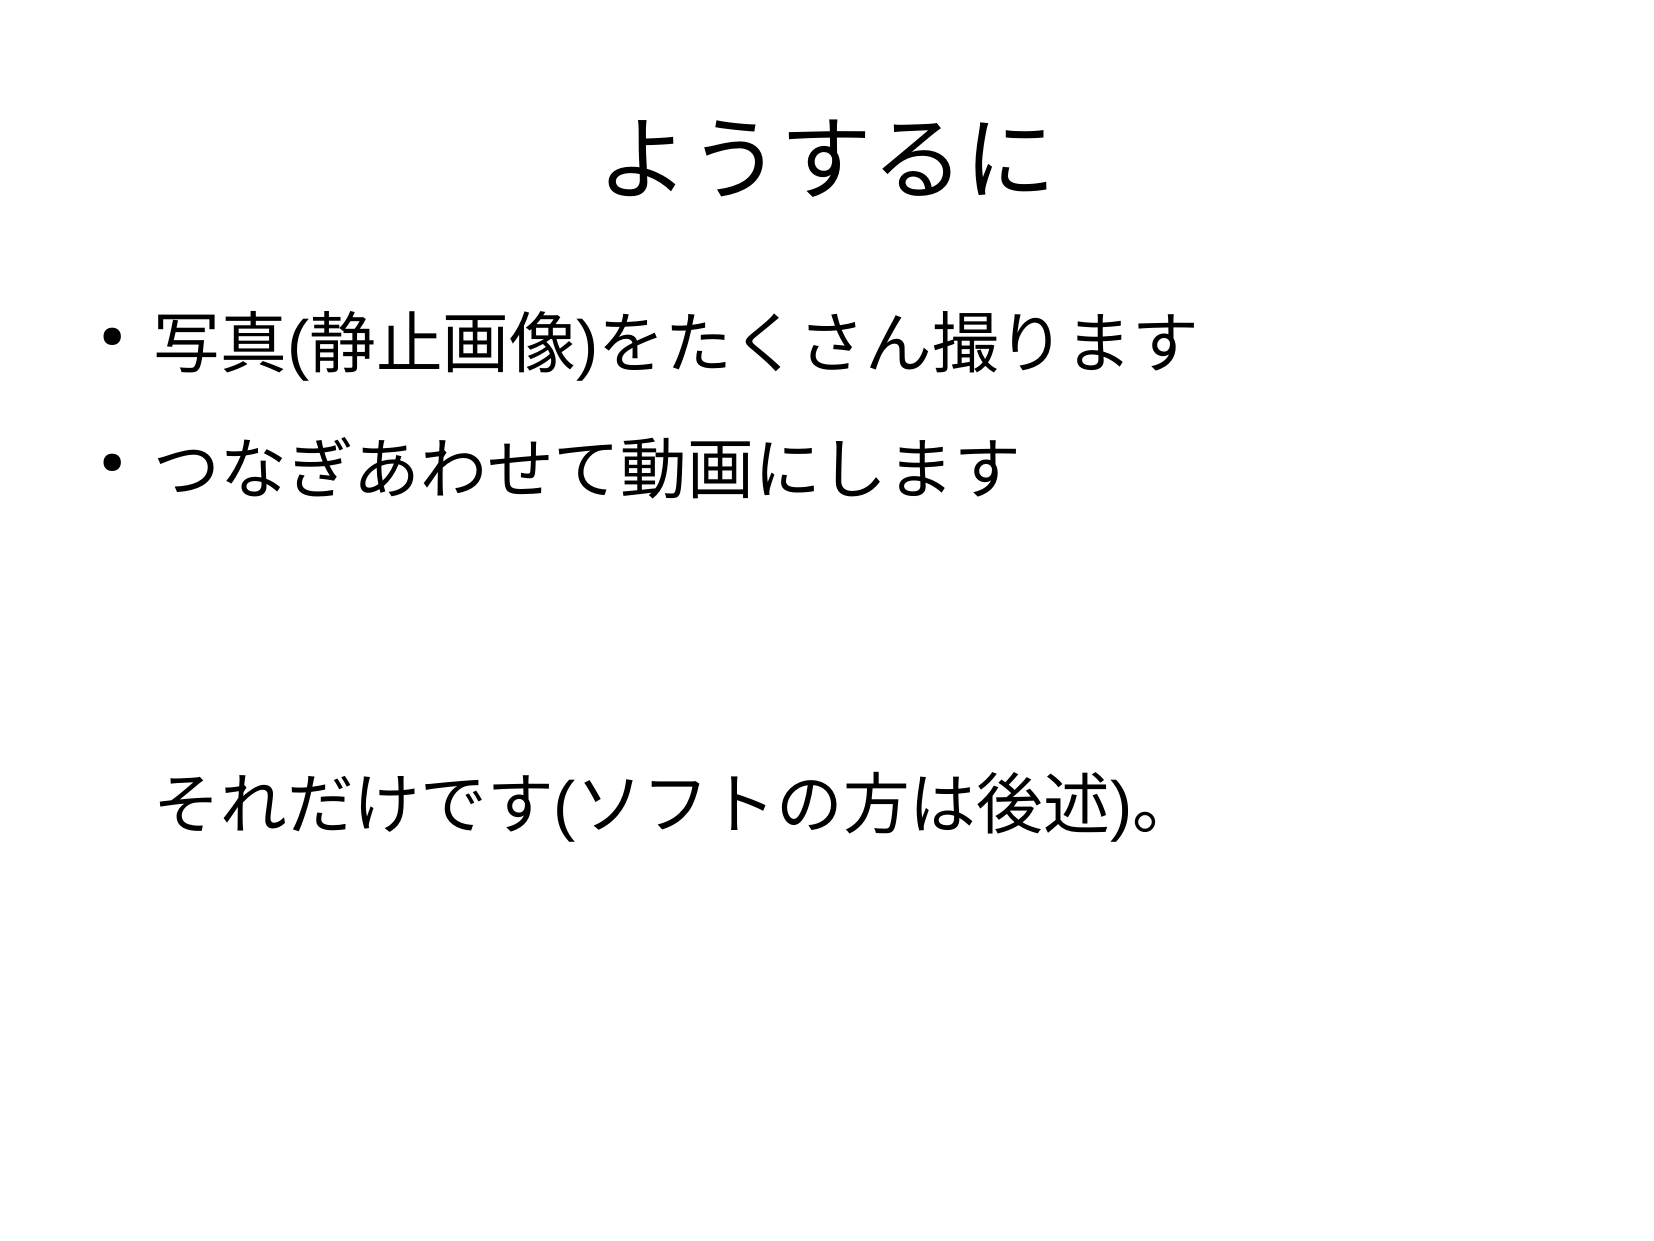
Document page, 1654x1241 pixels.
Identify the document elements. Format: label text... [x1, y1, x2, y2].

title ようするに [82, 49, 1571, 257]
list 写真(静止画像)をたくさん撮ります つなぎあわせて動画にします それだけです(ソフトの方は後述)。 [82, 290, 1571, 1010]
